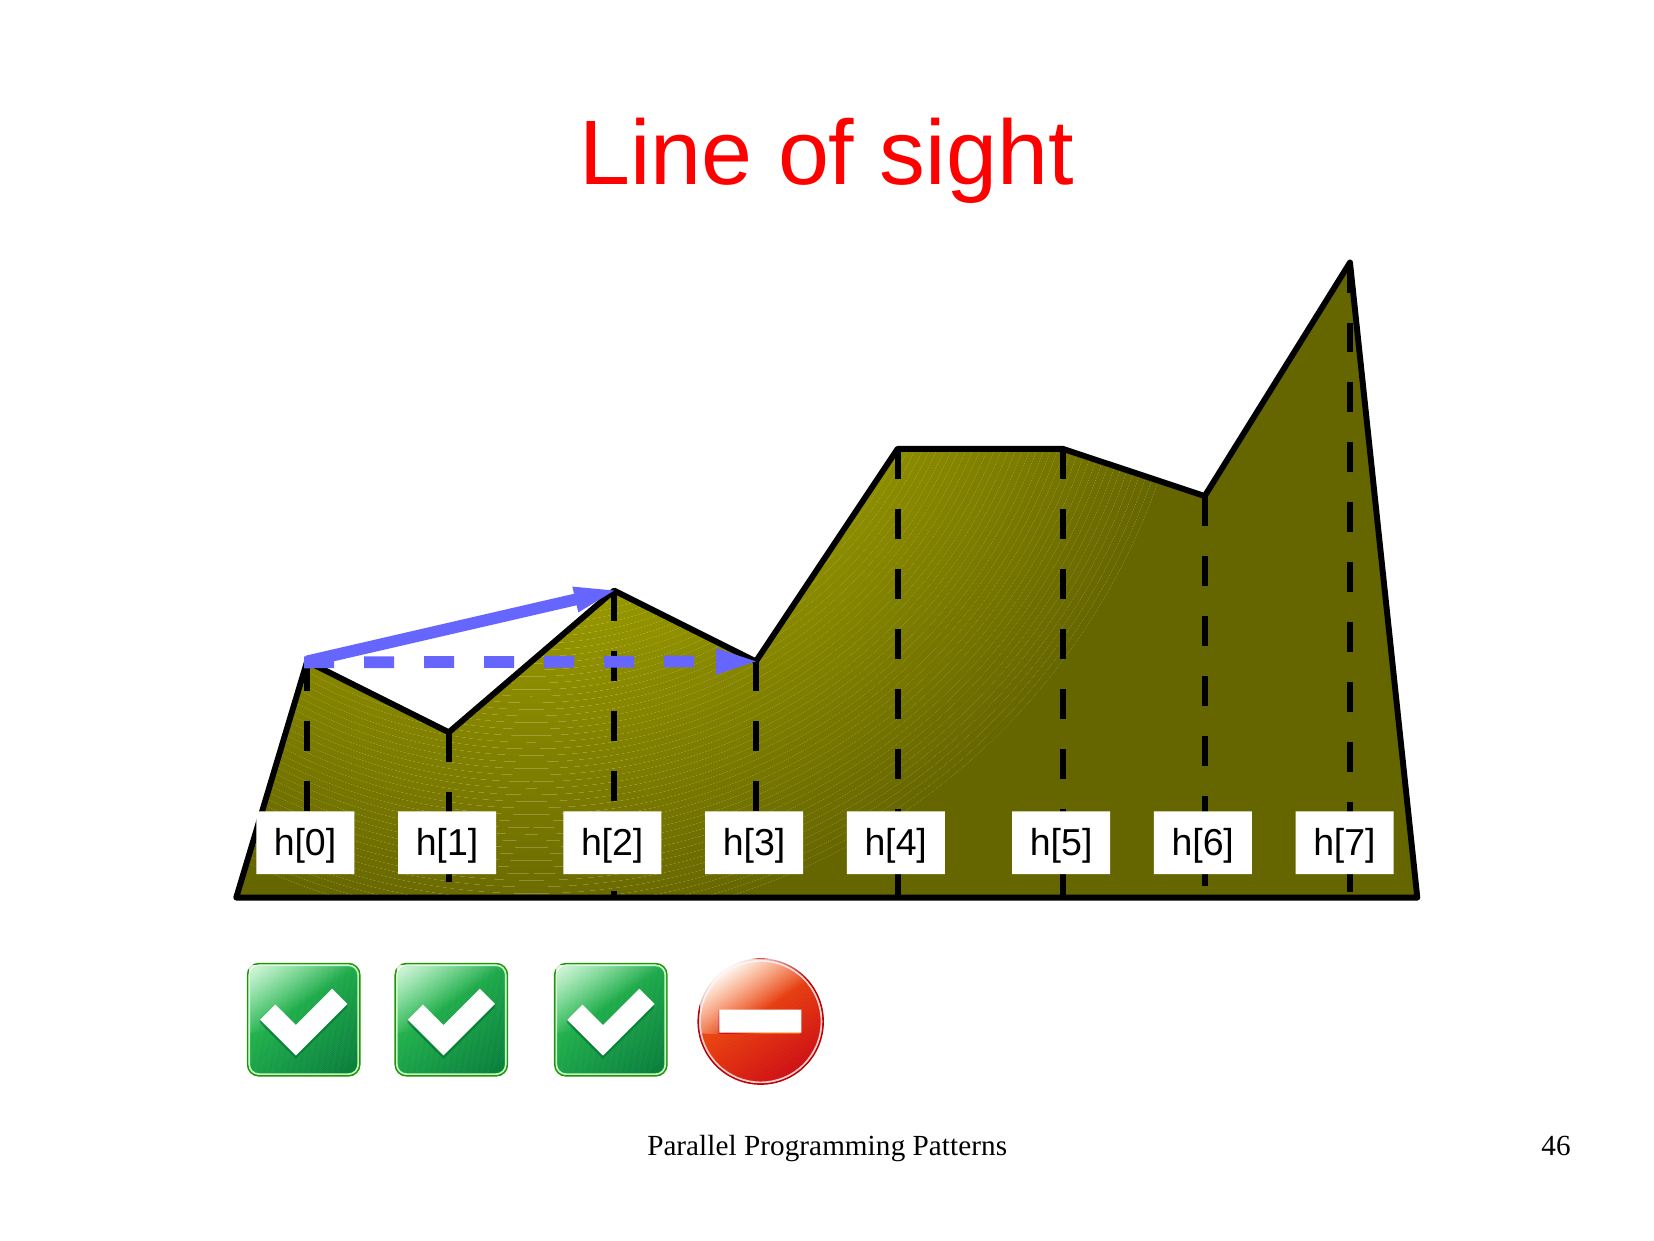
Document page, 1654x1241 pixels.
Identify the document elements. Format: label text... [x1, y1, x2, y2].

text_box h[3] [705, 811, 804, 875]
text_box h[4] [846, 811, 945, 875]
text_box h[2] [563, 811, 662, 875]
text_box h[5] [1012, 811, 1111, 875]
picture [212, 931, 851, 1111]
text_box h[0] [256, 811, 355, 875]
title Line of sight [82, 49, 1571, 257]
text_box [236, 267, 1418, 898]
text_box h[1] [398, 811, 497, 875]
text_box h[6] [1153, 811, 1252, 875]
text_box h[7] [1295, 811, 1394, 875]
